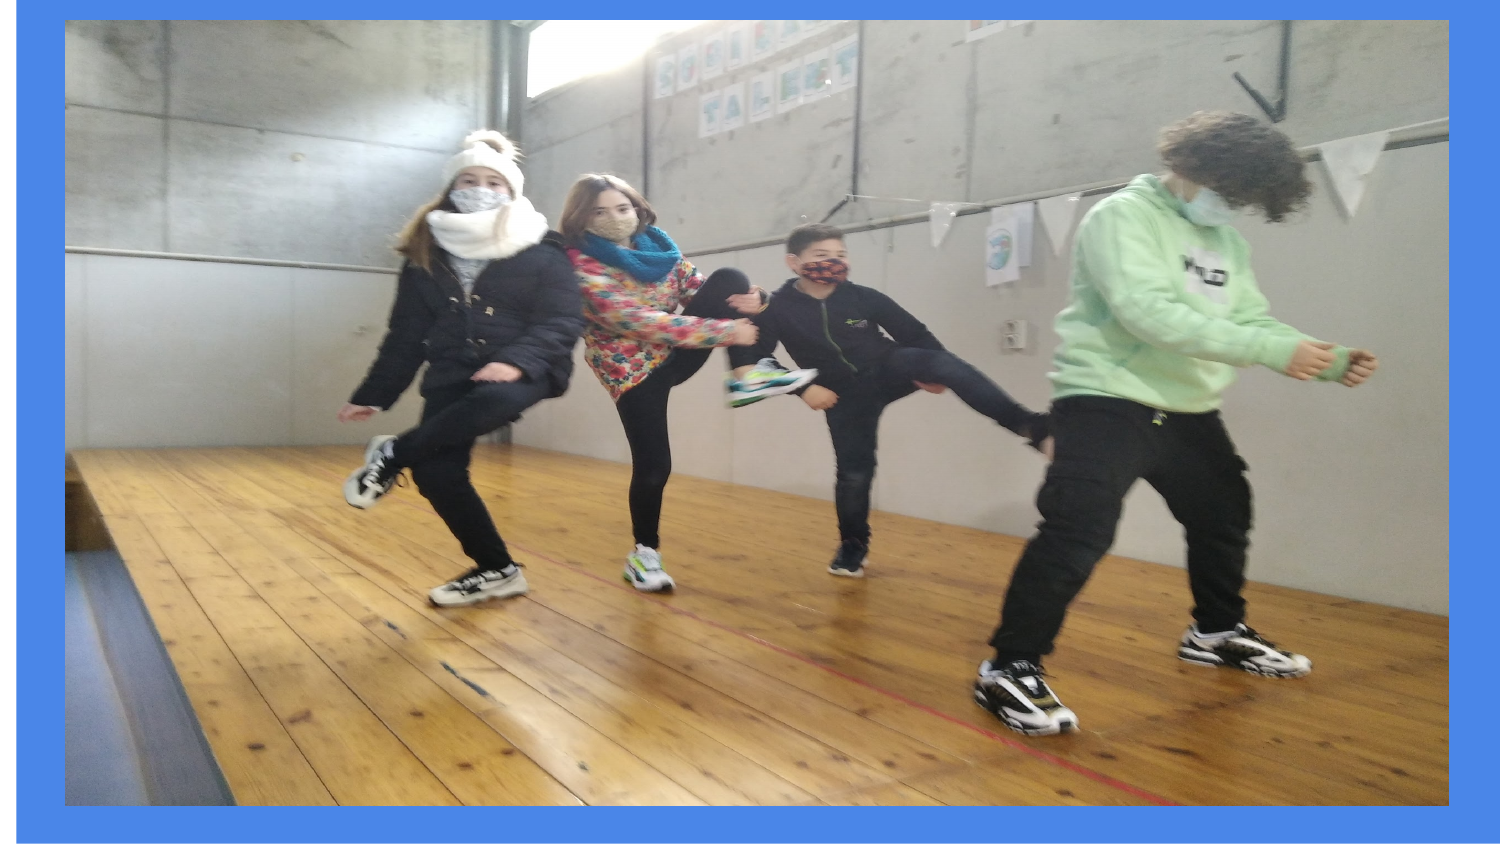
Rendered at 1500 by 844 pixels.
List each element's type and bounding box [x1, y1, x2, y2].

list [16, 0, 1500, 844]
picture [65, 20, 1449, 806]
